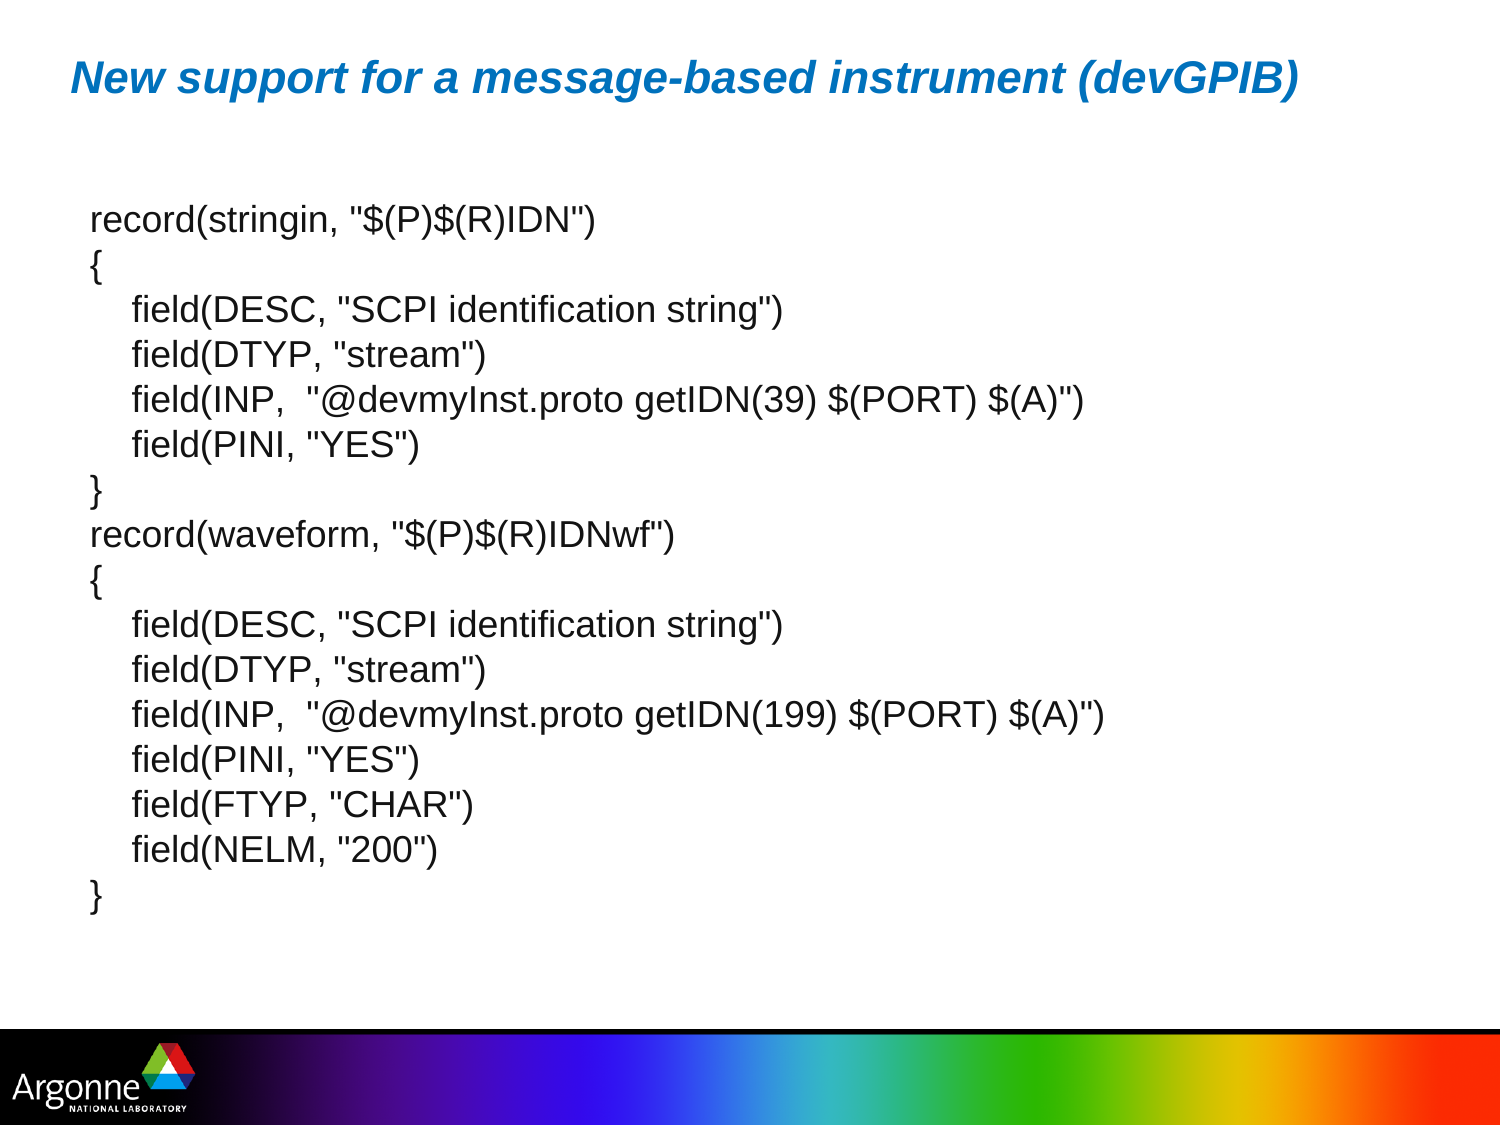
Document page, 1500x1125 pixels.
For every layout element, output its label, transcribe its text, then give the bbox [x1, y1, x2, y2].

text_box record(stringin, "$(P)$(R)IDN") { field(DESC, "SCPI identification string") field(DTYP, "stream") field(INP, "@devmyInst.proto getIDN(39) $(PORT) $(A)") field(PINI, "YES") } record(waveform, "$(P)$(R)IDNwf") { field(DESC, "SCPI identification string") field(DTYP, "stream") field(INP, "@devmyInst.proto getIDN(199) $(PORT) $(A)") field(PINI, "YES") field(FTYP, "CHAR") field(NELM, "200") } [75, 187, 1414, 961]
picture [0, 1029, 1500, 1125]
title New support for a message-based instrument (devGPIB) [55, 54, 1361, 112]
